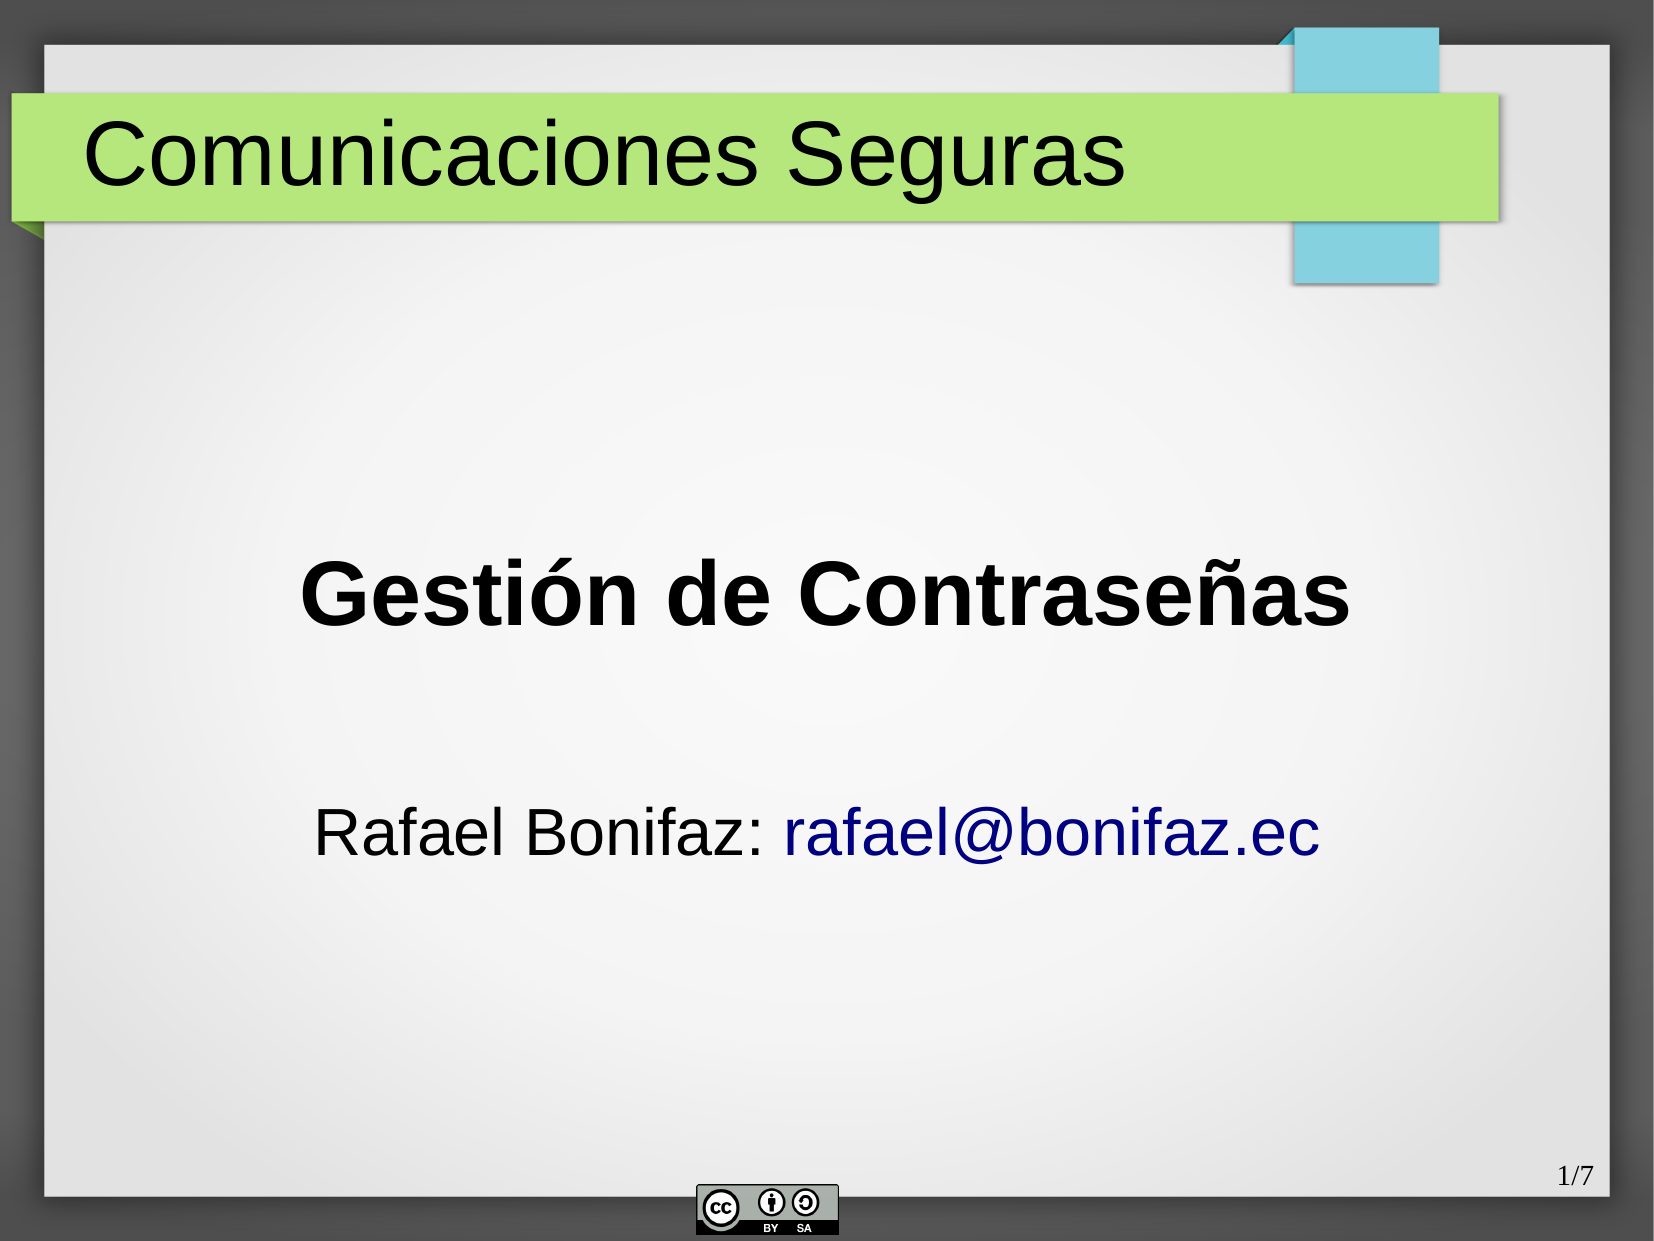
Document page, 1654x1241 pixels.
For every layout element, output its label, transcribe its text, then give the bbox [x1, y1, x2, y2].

subtitle Gestión de Contraseñas Rafael Bonifaz: rafael@bonifaz.ec [82, 295, 1571, 1015]
title Comunicaciones Seguras [82, 94, 1264, 213]
picture [0, 0, 1654, 1241]
